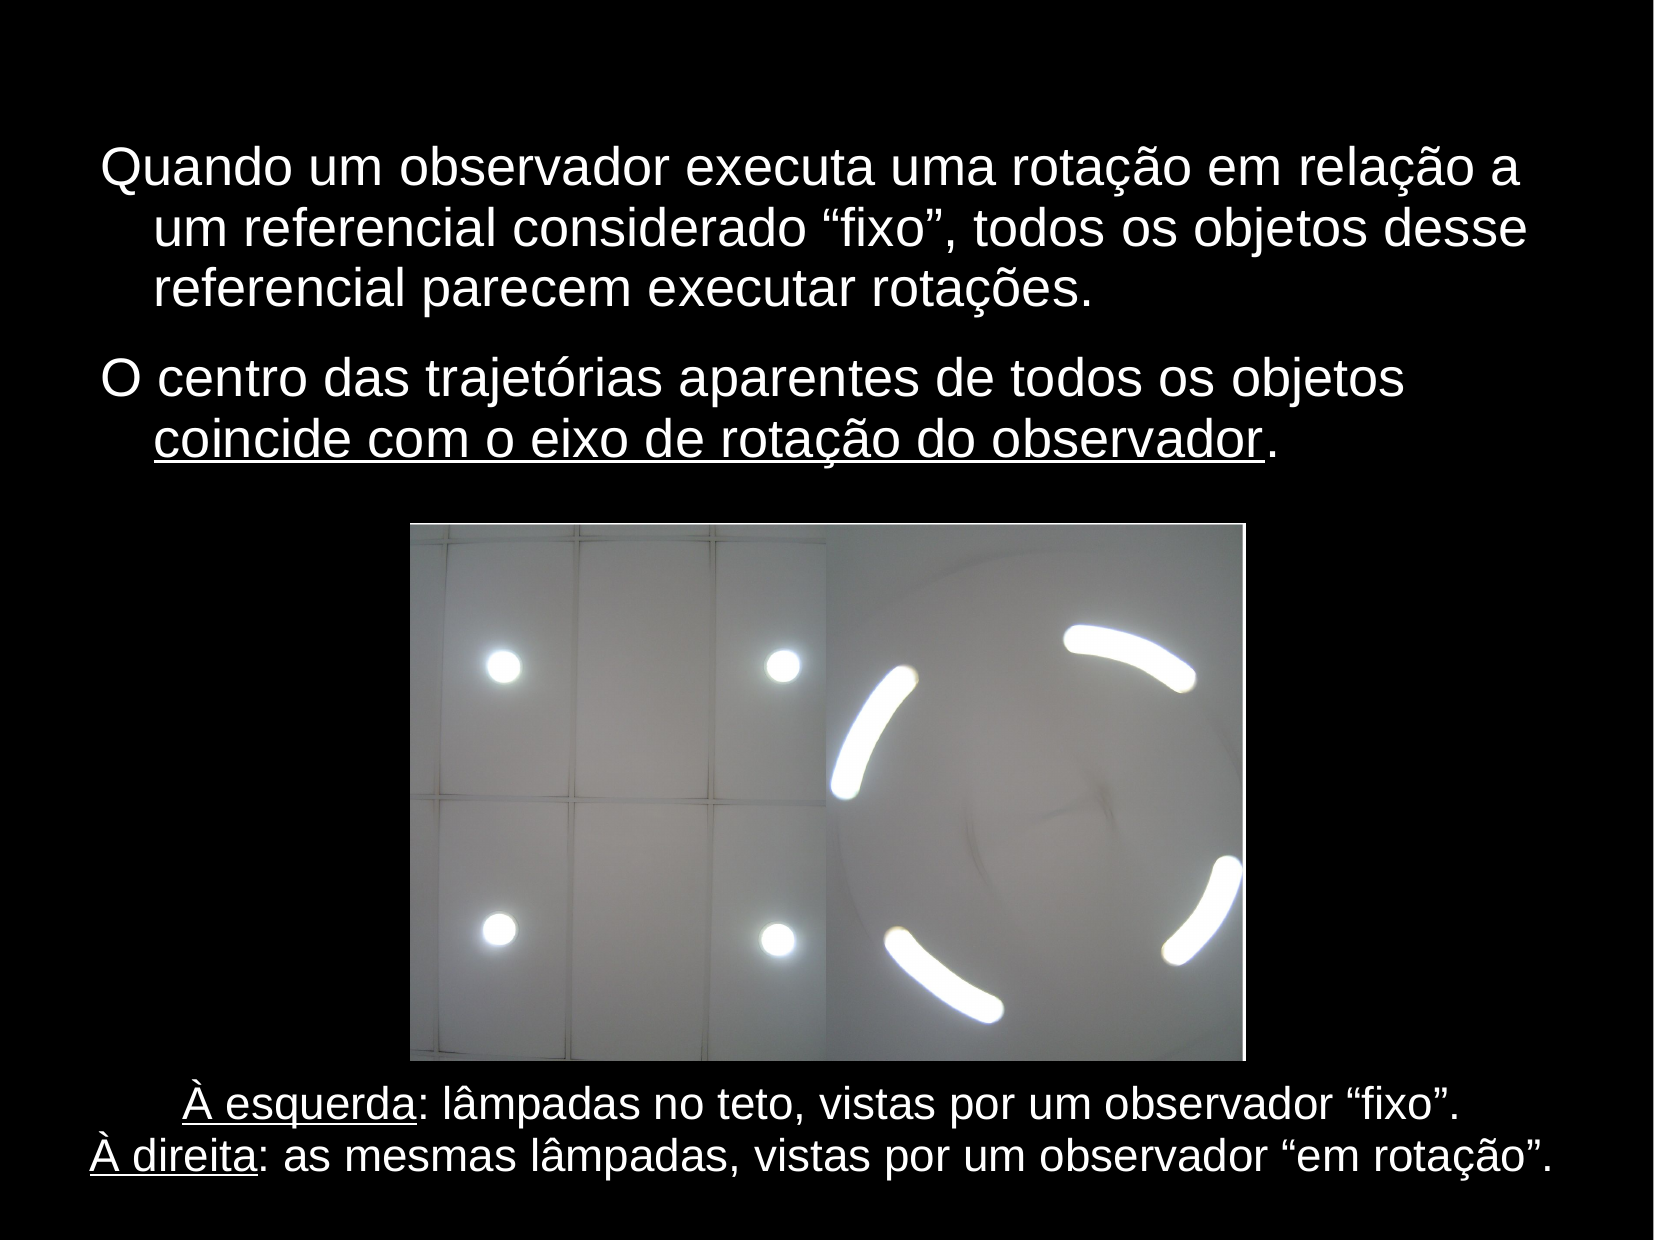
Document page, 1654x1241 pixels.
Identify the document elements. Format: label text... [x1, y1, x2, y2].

text_box À esquerda: lâmpadas no teto, vistas por um observador “fixo”. À direita: as mesmas lâmpadas, vistas por um observador “em rotação”. [75, 1071, 1571, 1201]
picture [410, 523, 1246, 1061]
list Quando um observador executa uma rotação em relação a um referencial considerado “fixo”, todos os objetos desse referencial parecem executar rotações. O centro das trajetórias aparentes de todos os objetos coincide com o eixo de rotação do observador. [82, 136, 1571, 528]
